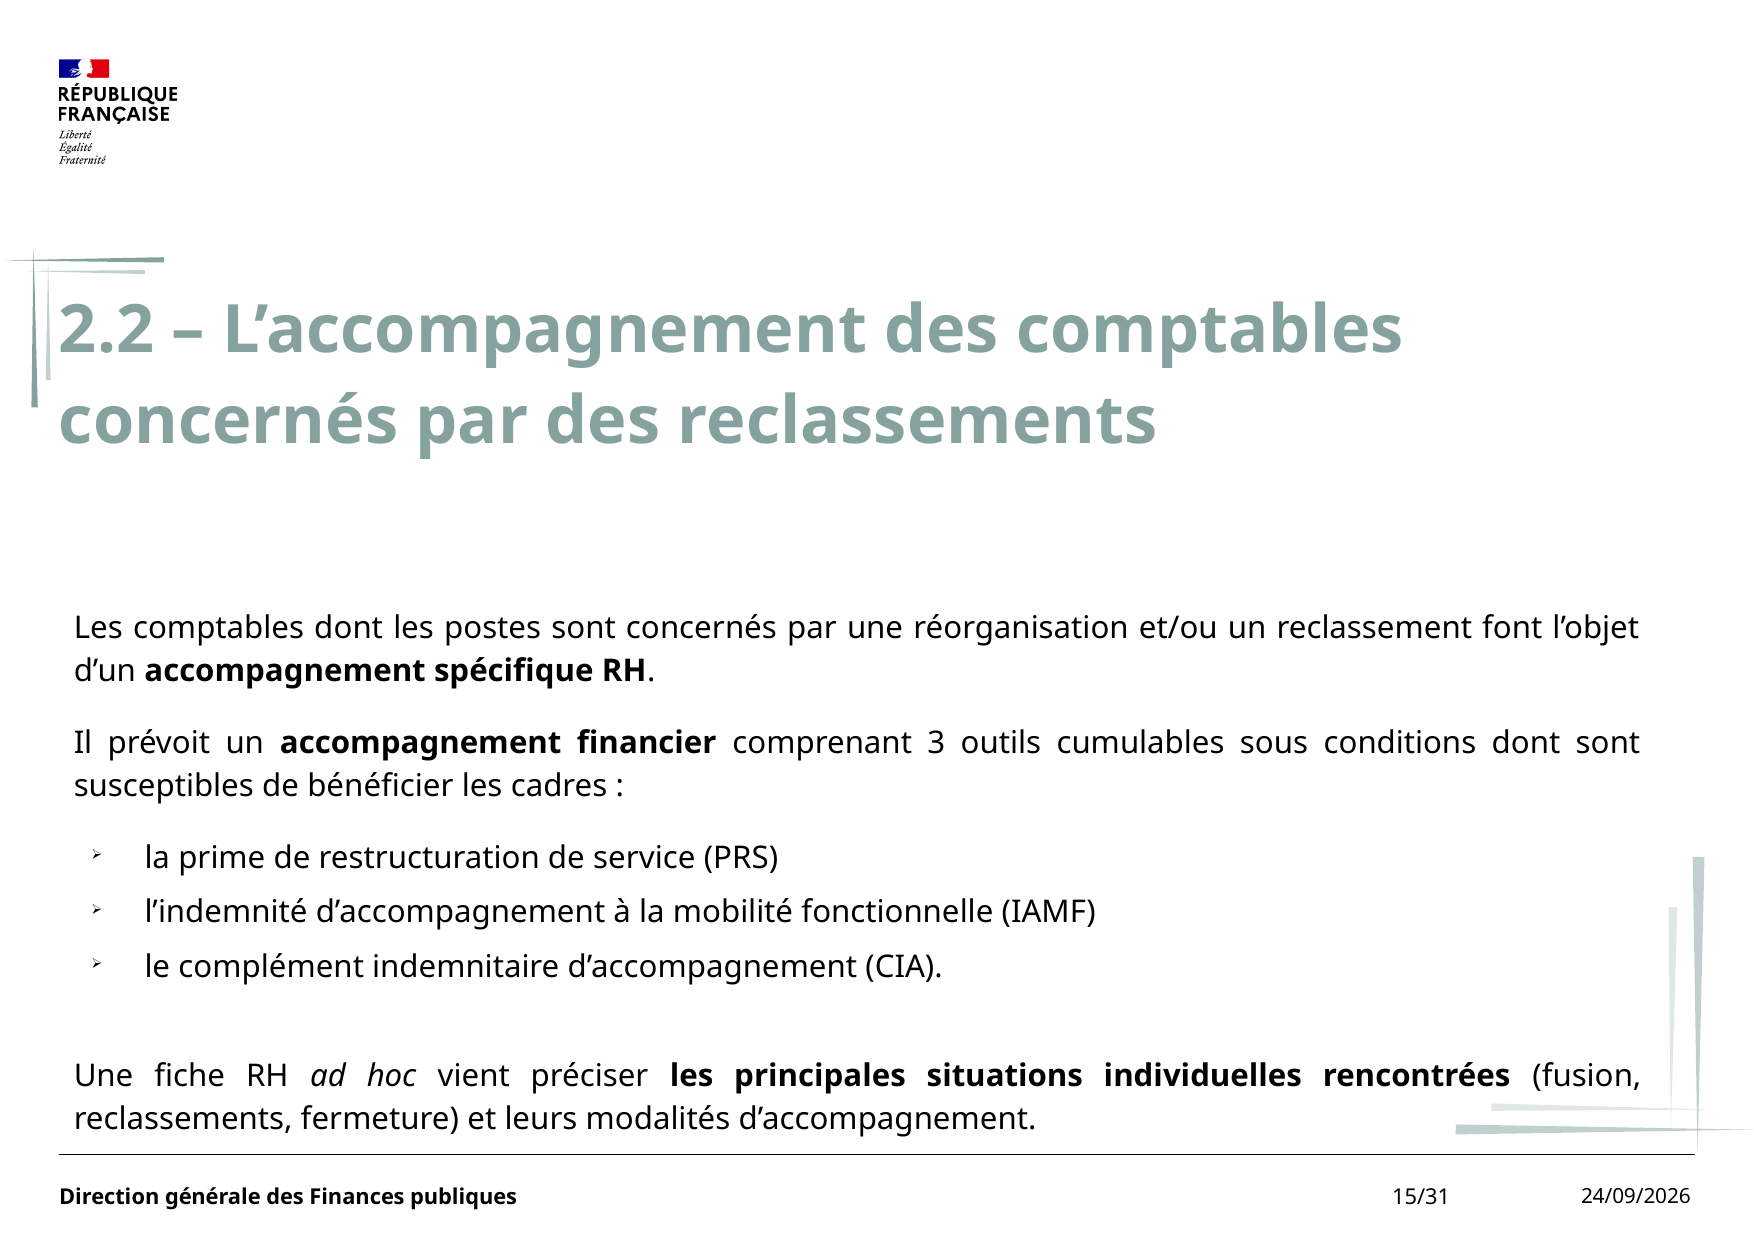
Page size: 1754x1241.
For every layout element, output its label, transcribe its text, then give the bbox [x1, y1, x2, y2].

picture [59, 59, 178, 164]
text_box Les comptables dont les postes sont concernés par une réorganisation et/ou un reclassement font l’objet d’un accompagnement spécifique RH. Il prévoit un accompagnement financier comprenant 3 outils cumulables sous conditions dont sont susceptibles de bénéficier les cadres : la prime de restructuration de service (PRS) l’indemnité d’accompagnement à la mobilité fonctionnelle (IAMF) le complément indemnitaire d’accompagnement (CIA). Une fiche RH ad hoc vient préciser les principales situations individuelles rencontrées (fusion, reclassements, fermeture) et leurs modalités d’accompagnement. [59, 512, 1657, 1105]
list 2.2 – L’accompagnement des comptables concernés par des reclassements [59, 281, 1717, 747]
